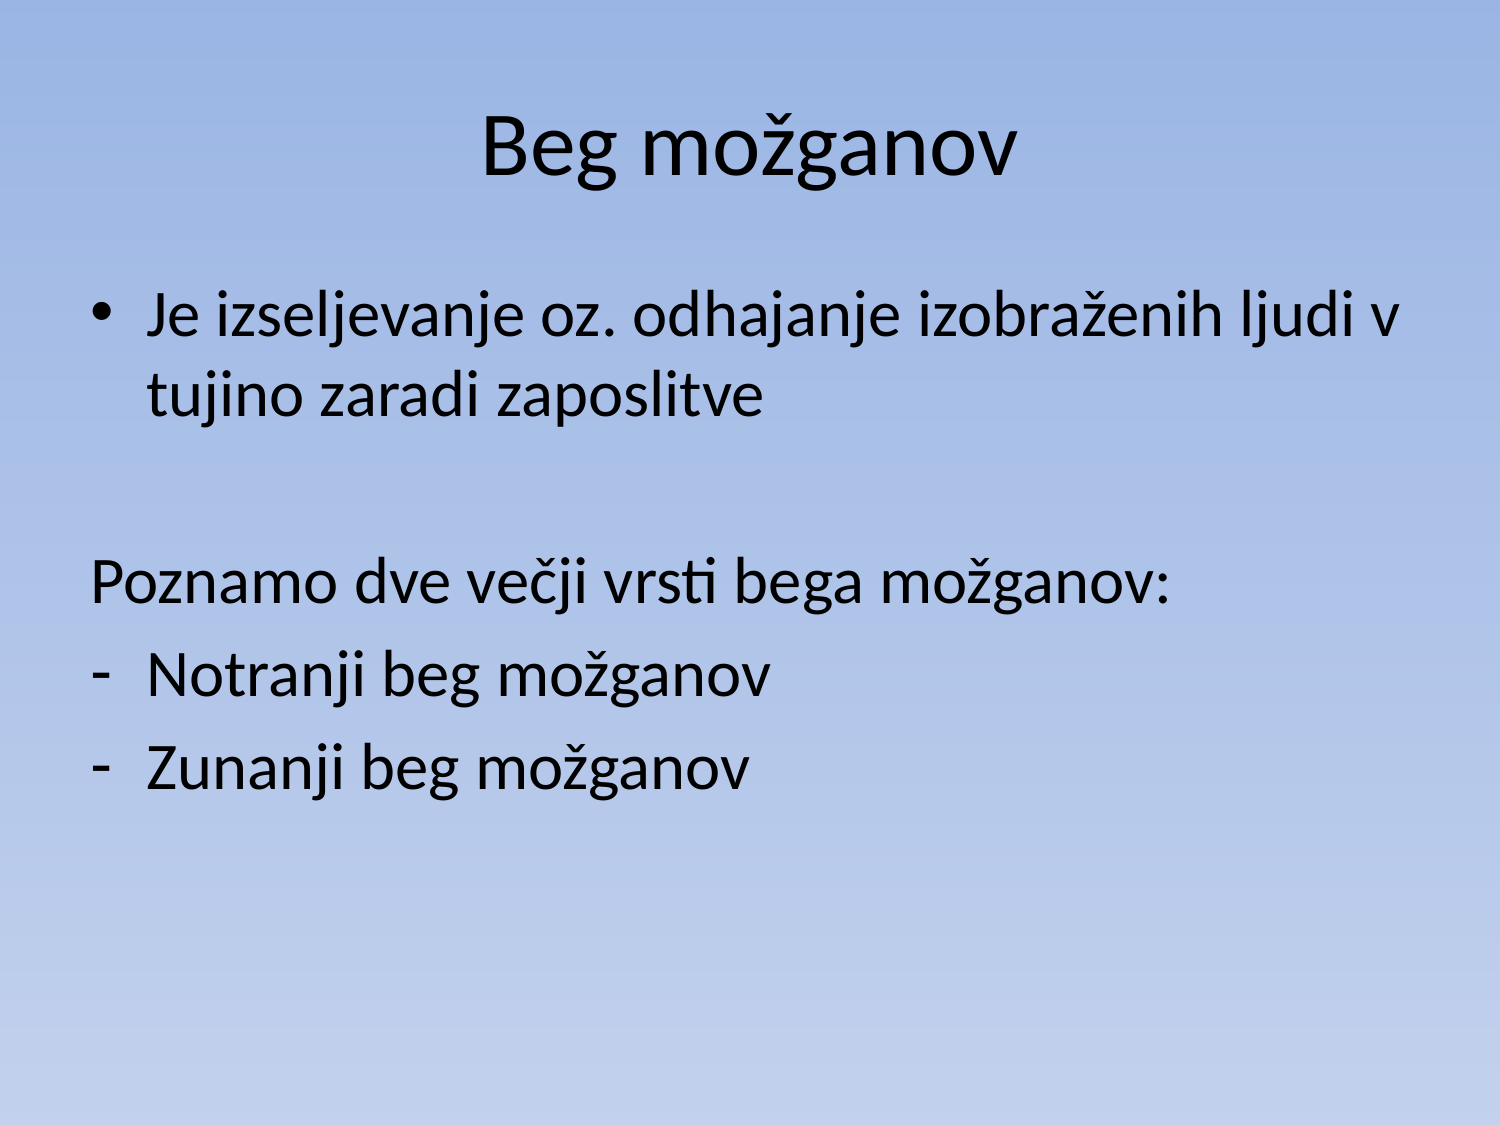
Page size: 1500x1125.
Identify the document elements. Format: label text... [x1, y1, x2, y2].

list Je izseljevanje oz. odhajanje izobraženih ljudi v tujino zaradi zaposlitve Poznamo dve večji vrsti bega možganov: Notranji beg možganov Zunanji beg možganov [75, 262, 1425, 1005]
title Beg možganov [75, 45, 1425, 233]
